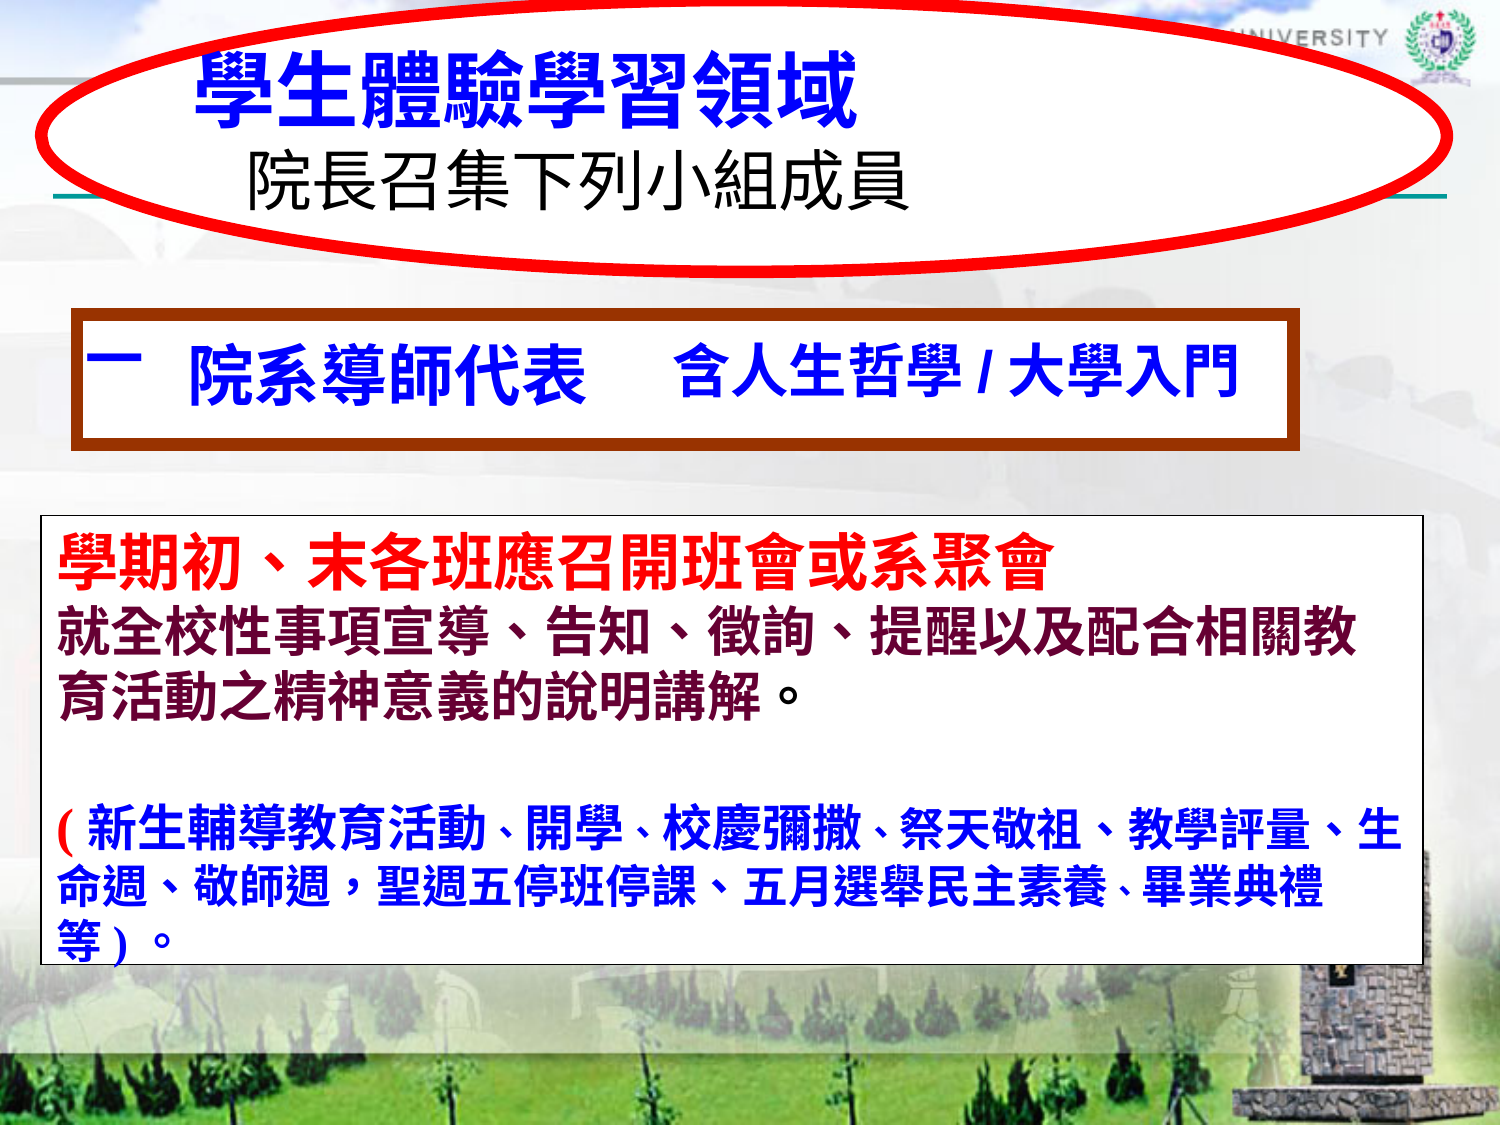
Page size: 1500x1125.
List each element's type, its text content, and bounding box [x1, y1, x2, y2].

text_box [41, 72, 123, 200]
text_box [297, 0, 1191, 31]
text_box 學期初、末各班應召開班會或系聚會 就全校性事項宣導、告知、徵詢、提醒以及配合相關教育活動之精神意義的說明講解。 (新生輔導教育活動、開學、校慶彌撒、祭天敬祖、教學評量、生命週、敬師週，聖週五停班停課、五月選舉民主素養、畢業典禮等)。 [41, 515, 1424, 965]
text_box 含人生哲學/大學入門 [631, 326, 1282, 412]
text_box 院系導師代表 [147, 326, 597, 422]
text_box [1223, 36, 1447, 236]
text_box [414, 256, 1074, 272]
text_box 一 [76, 314, 1294, 445]
text_box 學生體驗學習領域 院長召集下列小組成員 [123, 31, 1223, 256]
